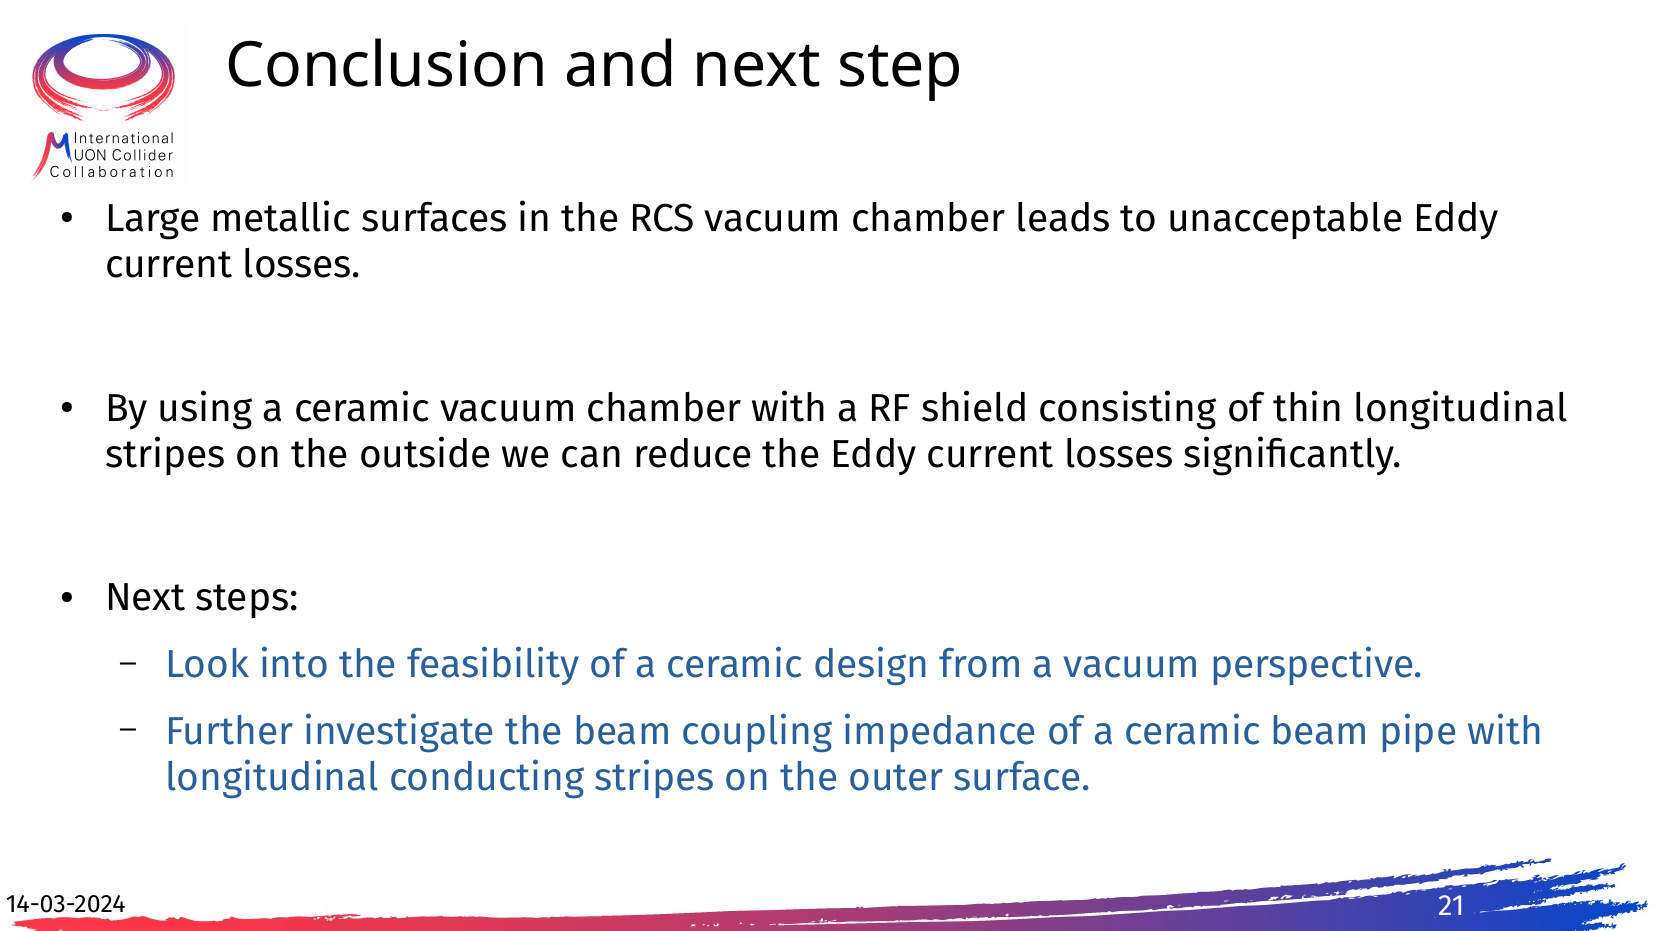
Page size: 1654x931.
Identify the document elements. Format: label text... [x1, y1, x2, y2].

picture [21, 21, 188, 189]
title Conclusion and next step [225, 19, 1571, 181]
list Large metallic surfaces in the RCS vacuum chamber leads to unacceptable Eddy current losses. By using a ceramic vacuum chamber with a RF shield consisting of thin longitudinal stripes on the outside we can reduce the Eddy current losses significantly. Next steps: Look into the feasibility of a ceramic design from a vacuum perspective. Further investigate the beam coupling impedance of a ceramic beam pipe with longitudinal conducting stripes on the outer surface. [45, 195, 1571, 856]
picture [0, 848, 1654, 931]
